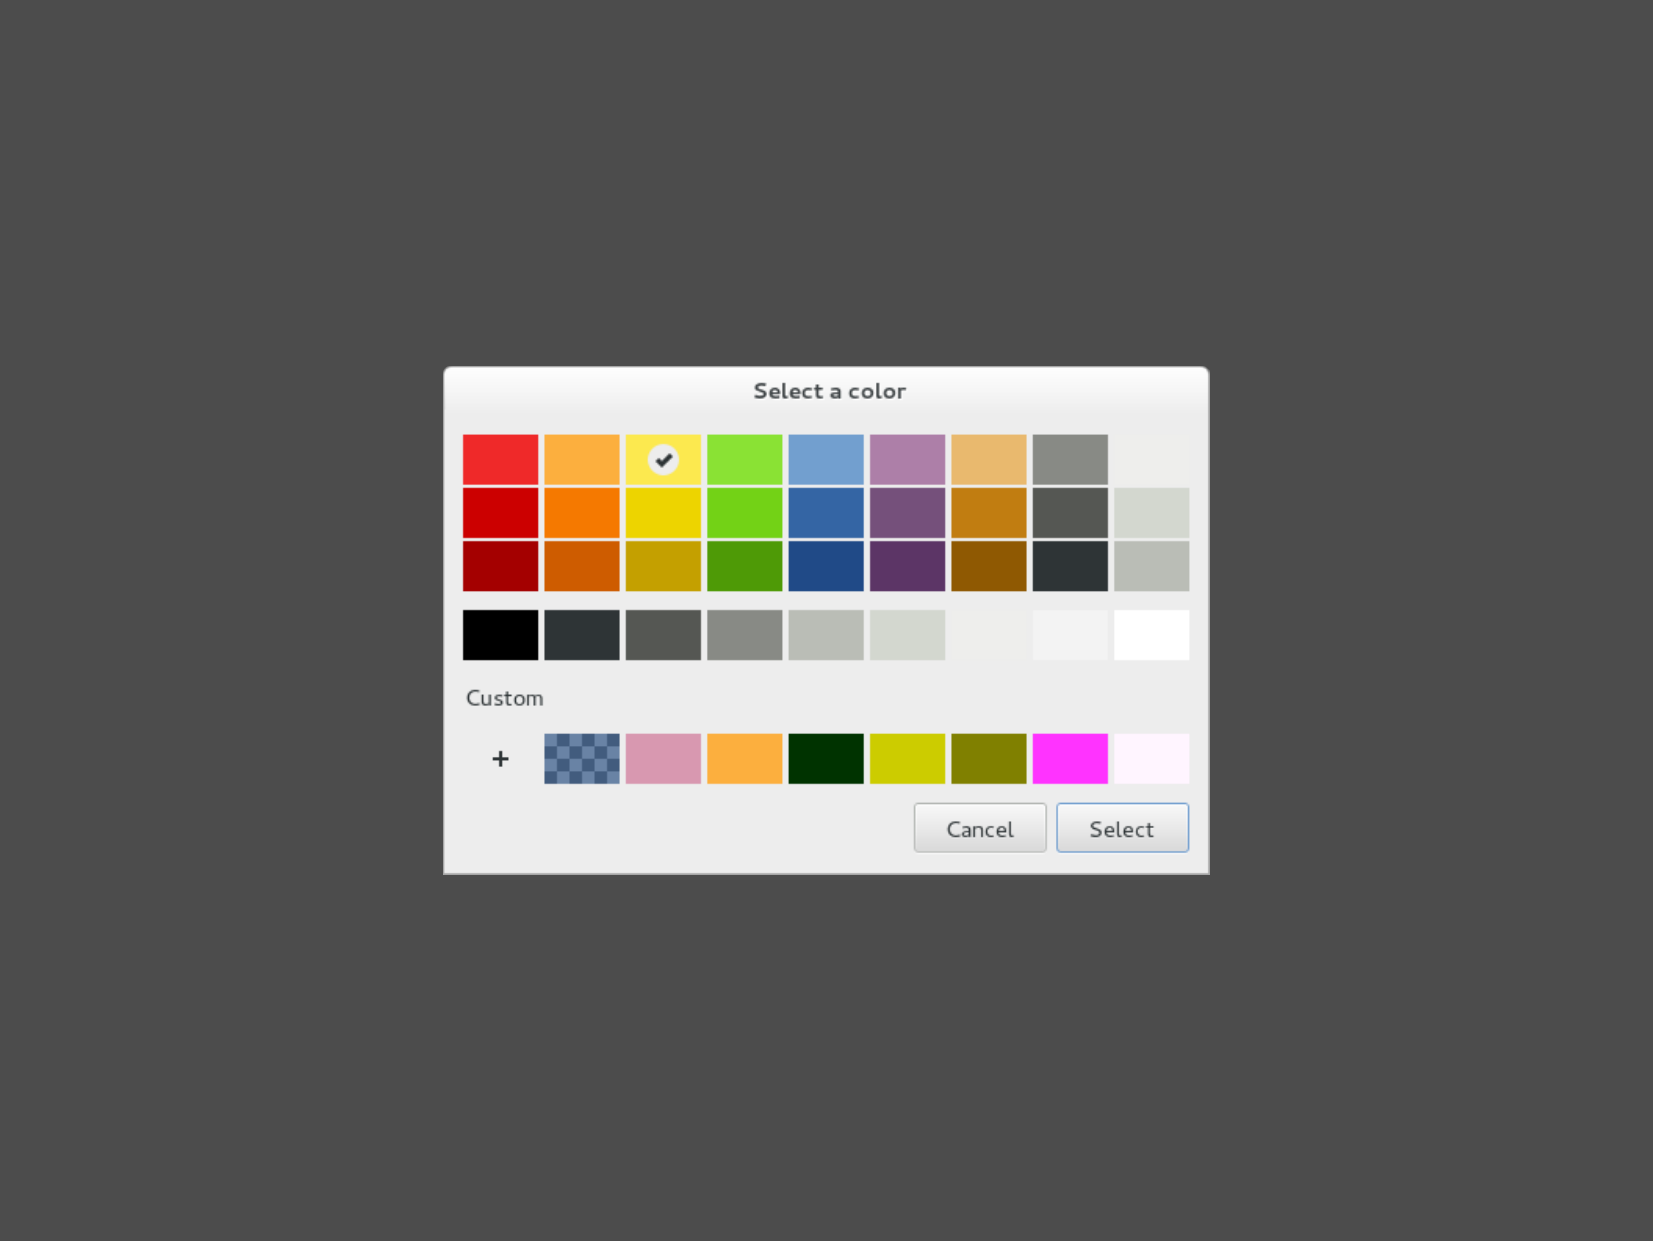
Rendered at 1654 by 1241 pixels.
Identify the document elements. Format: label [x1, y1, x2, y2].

picture [443, 366, 1210, 875]
